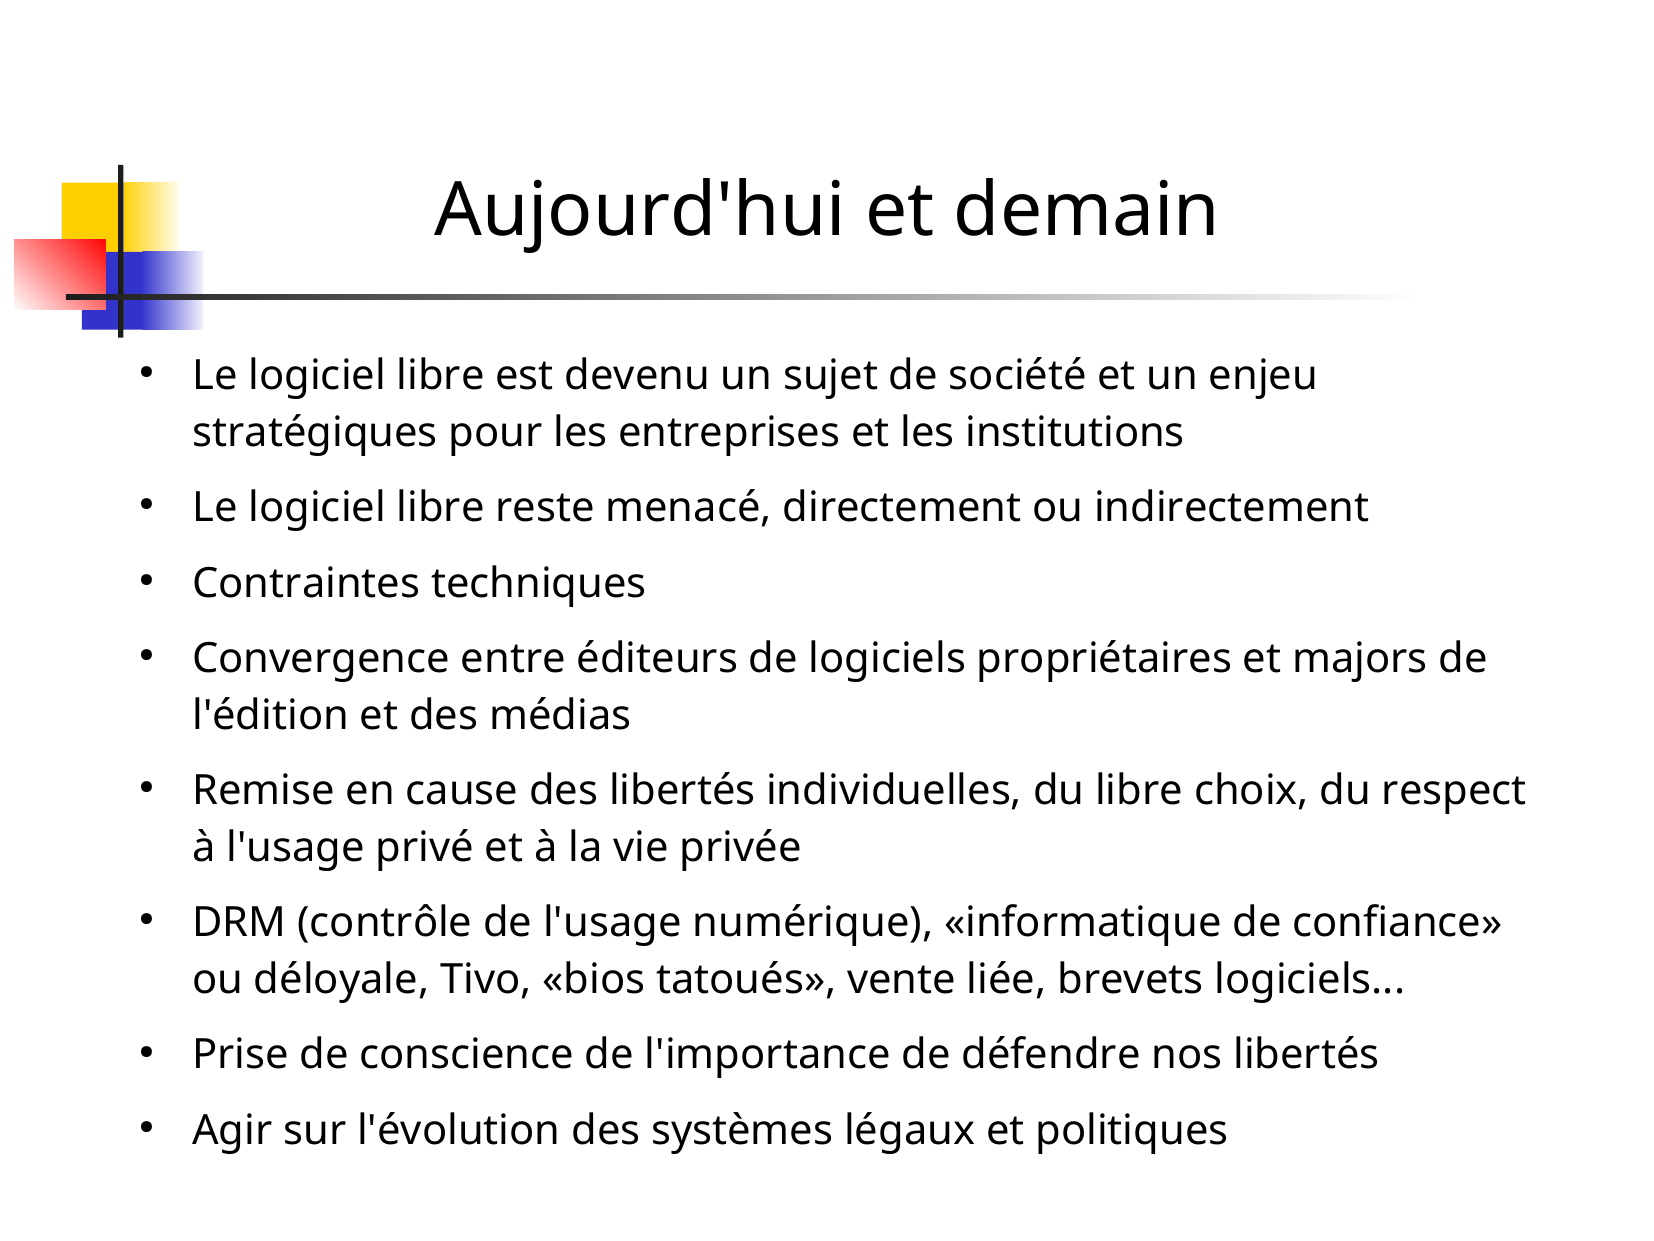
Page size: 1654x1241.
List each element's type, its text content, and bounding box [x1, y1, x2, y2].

list Le logiciel libre est devenu un sujet de société et un enjeu stratégiques pour les entreprises et les institutions Le logiciel libre reste menacé, directement ou indirectement Contraintes techniques Convergence entre éditeurs de logiciels propriétaires et majors de l'édition et des médias Remise en cause des libertés individuelles, du libre choix, du respect à l'usage privé et à la vie privée DRM (contrôle de l'usage numérique), «informatique de confiance» ou déloyale, Tivo, «bios tatoués», vente liée, brevets logiciels... Prise de conscience de l'importance de défendre nos libertés Agir sur l'évolution des systèmes légaux et politiques [121, 344, 1534, 1133]
title Aujourd'hui et demain [121, 102, 1534, 311]
